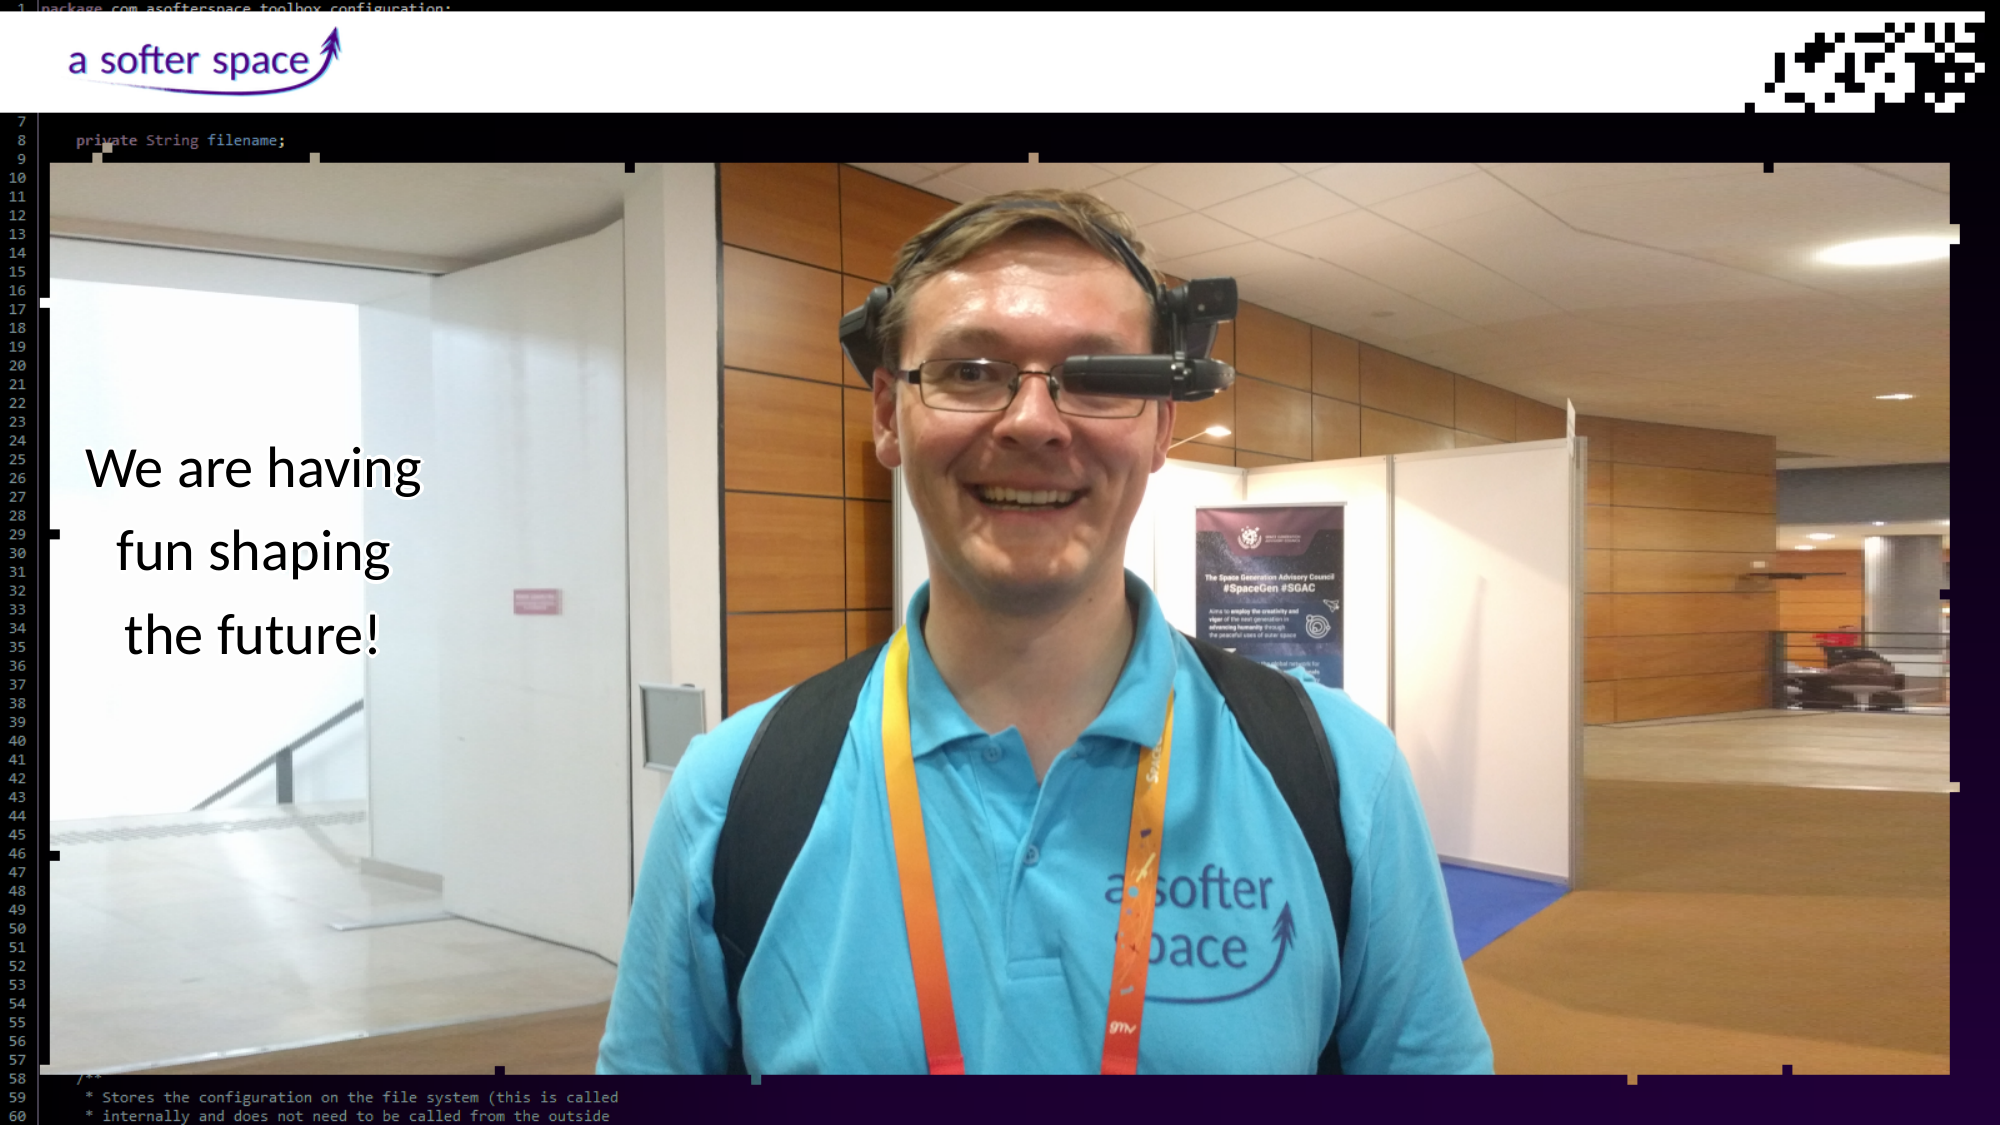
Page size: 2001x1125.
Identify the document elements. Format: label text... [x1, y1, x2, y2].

picture [0, 0, 2000, 1125]
text_box We are having fun shaping the future! [60, 254, 447, 1050]
